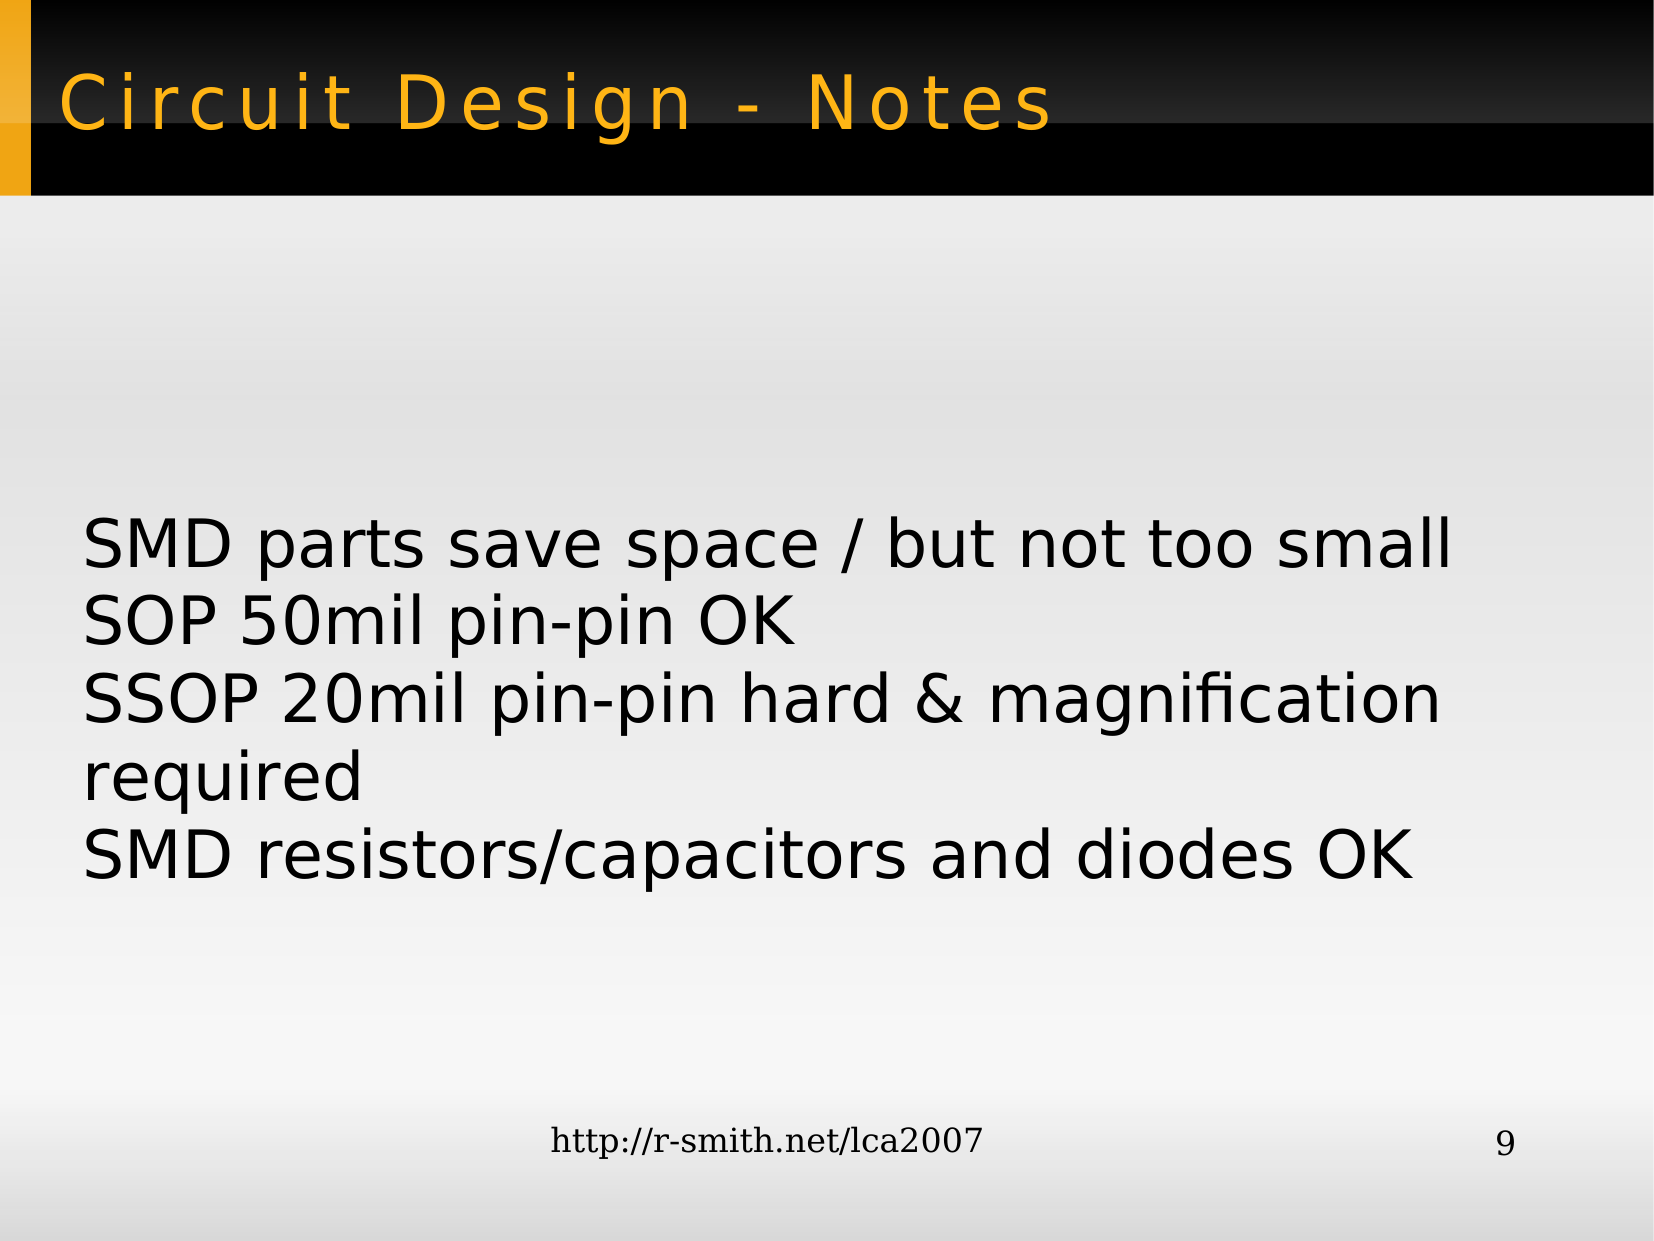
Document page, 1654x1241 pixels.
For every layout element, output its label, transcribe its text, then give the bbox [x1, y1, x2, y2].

picture [0, 0, 1654, 1241]
title Circuit Design - Notes [59, 29, 1270, 178]
subtitle SMD parts save space / but not too small SOP 50mil pin-pin OK SSOP 20mil pin-pin hard & magnification required SMD resistors/capacitors and diodes OK [82, 290, 1571, 1109]
